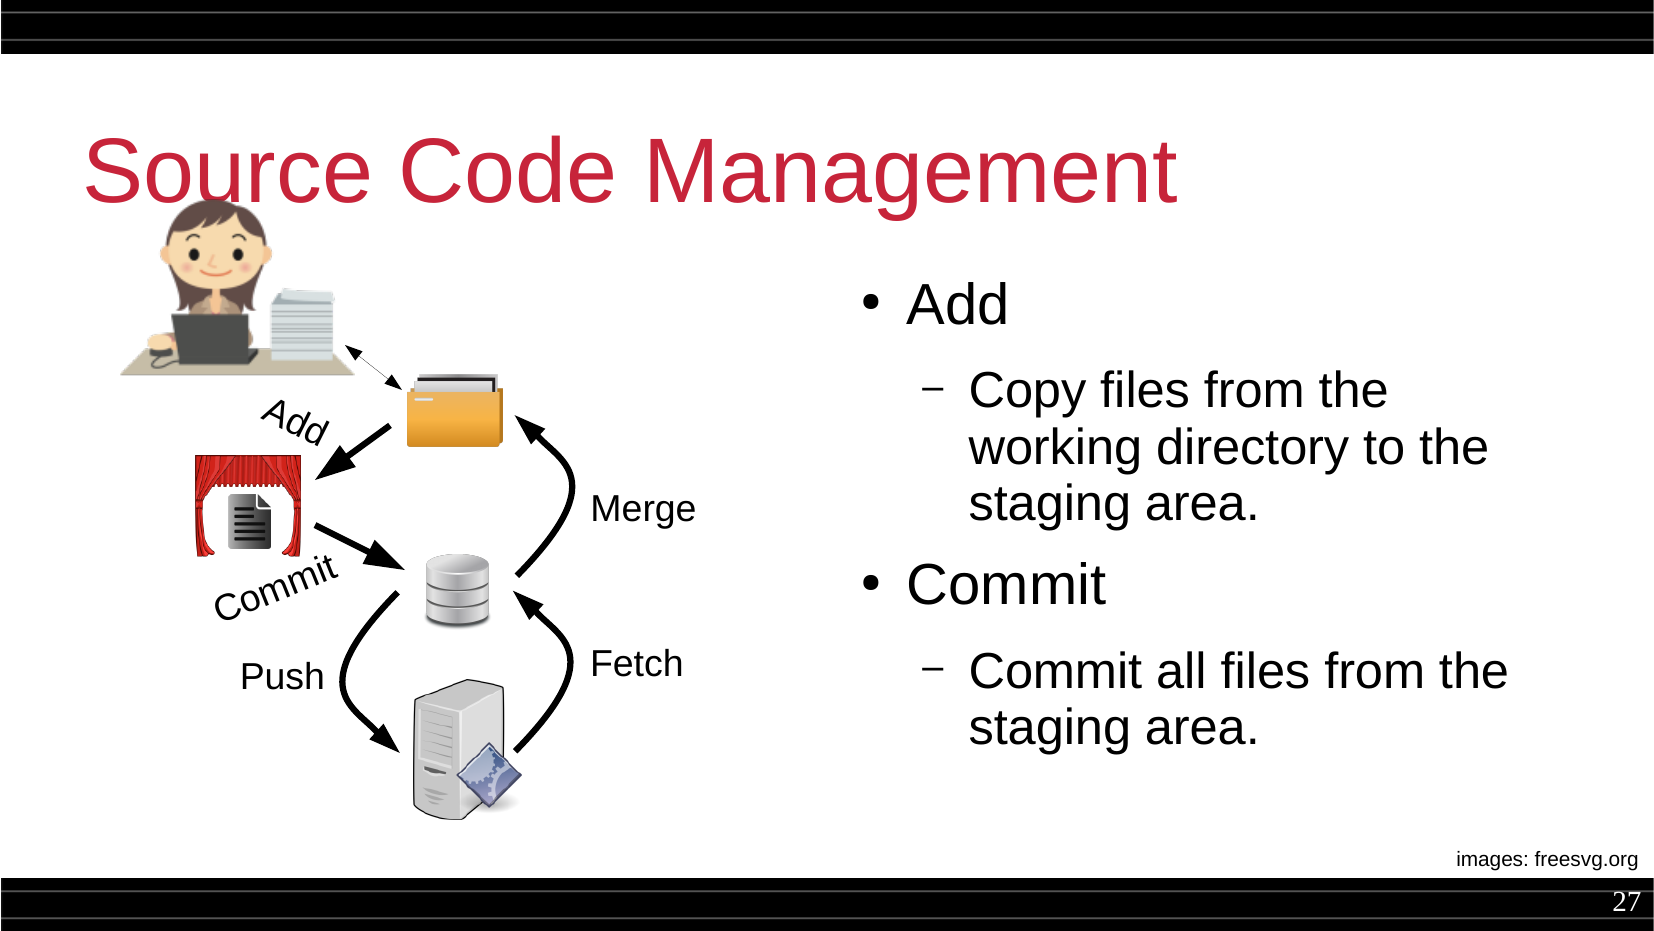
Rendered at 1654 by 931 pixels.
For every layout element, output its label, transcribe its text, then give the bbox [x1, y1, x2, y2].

picture [1, 0, 1654, 54]
picture [419, 554, 496, 631]
picture [195, 434, 301, 577]
text_box Push [225, 648, 350, 706]
picture [120, 170, 355, 406]
text_box images: freesvg.org [1441, 840, 1654, 902]
text_box Add [240, 375, 363, 475]
text_box Commit [190, 536, 369, 645]
title Source Code Management [82, 92, 1571, 249]
list Add Copy files from the working directory to the staging area. Commit Commit all files from the staging area. [845, 271, 1572, 758]
text_box Fetch [575, 635, 706, 693]
text_box Merge [575, 480, 766, 541]
picture [397, 679, 537, 820]
picture [407, 374, 503, 447]
picture [1, 878, 1654, 931]
text_box Commit [338, 528, 353, 540]
